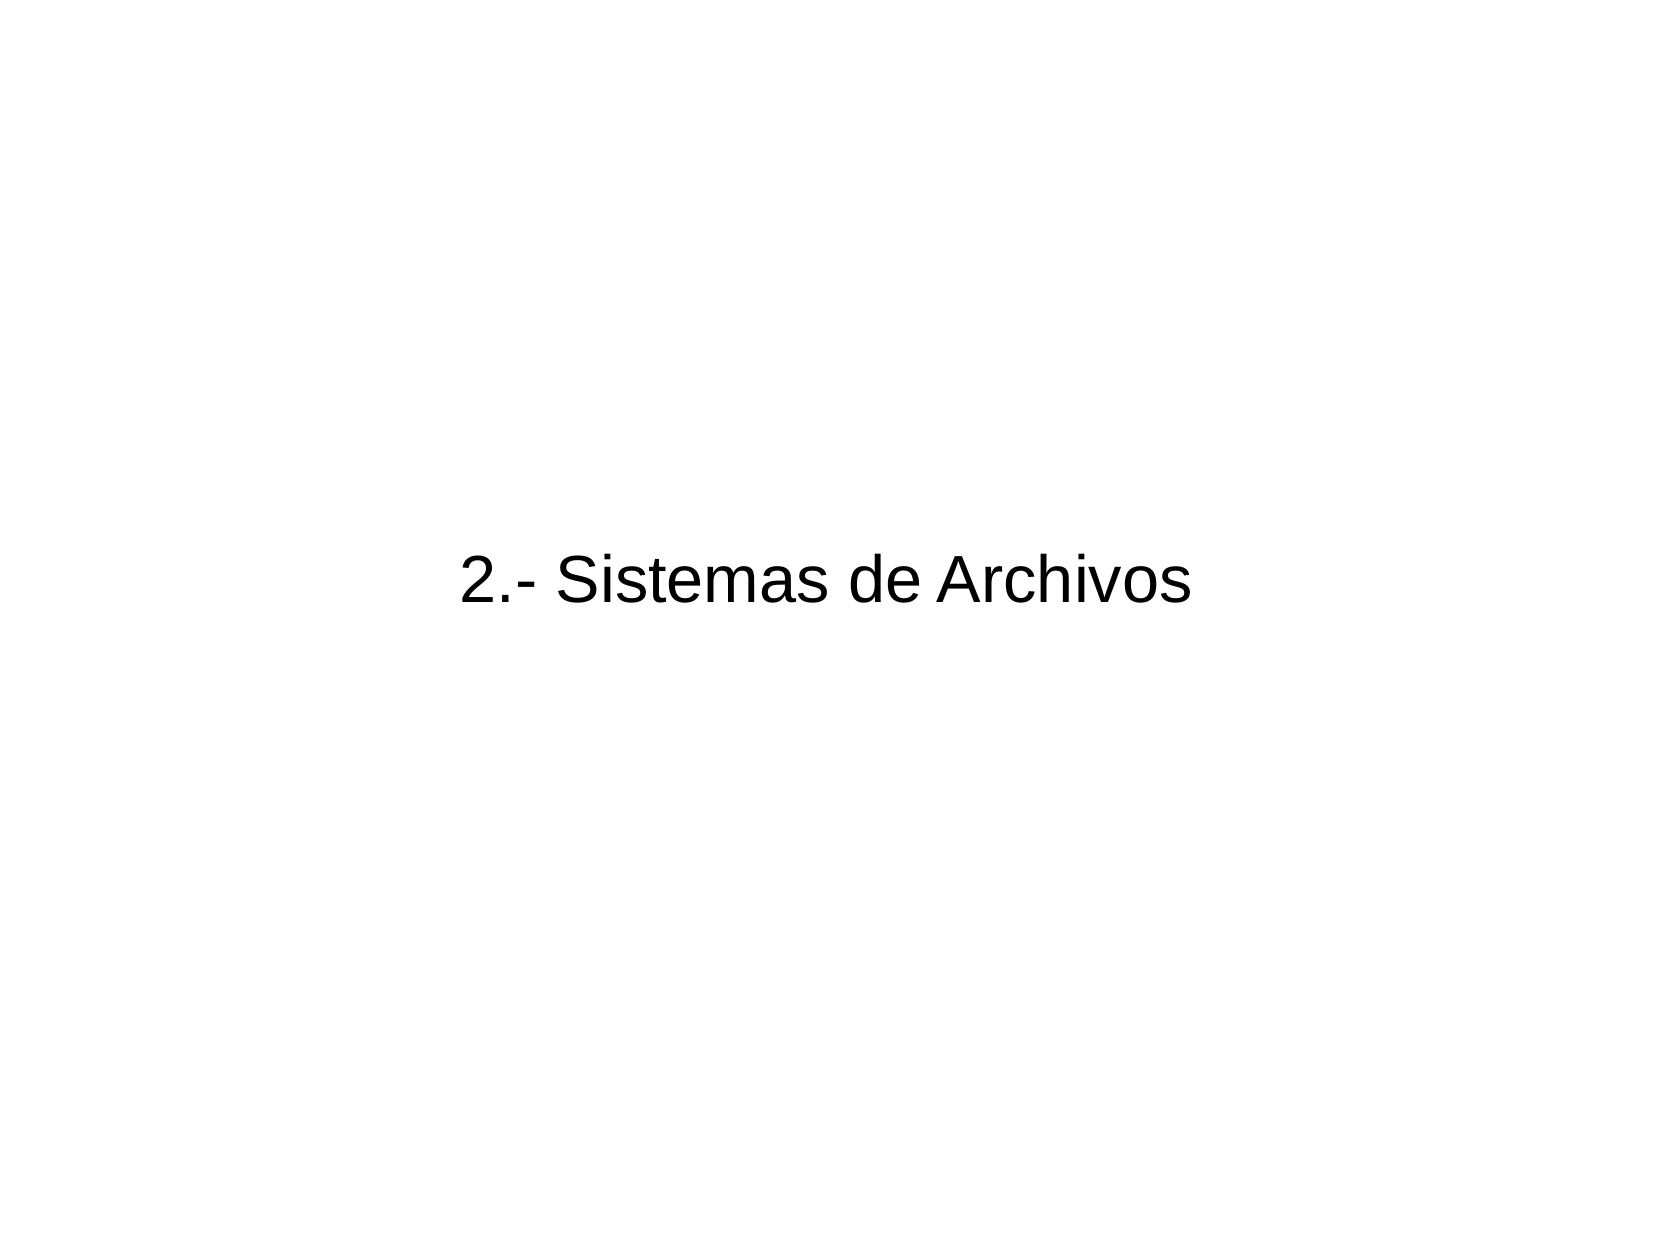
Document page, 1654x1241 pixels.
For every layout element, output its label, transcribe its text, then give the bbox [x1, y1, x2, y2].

subtitle 2.- Sistemas de Archivos [82, 49, 1571, 1109]
